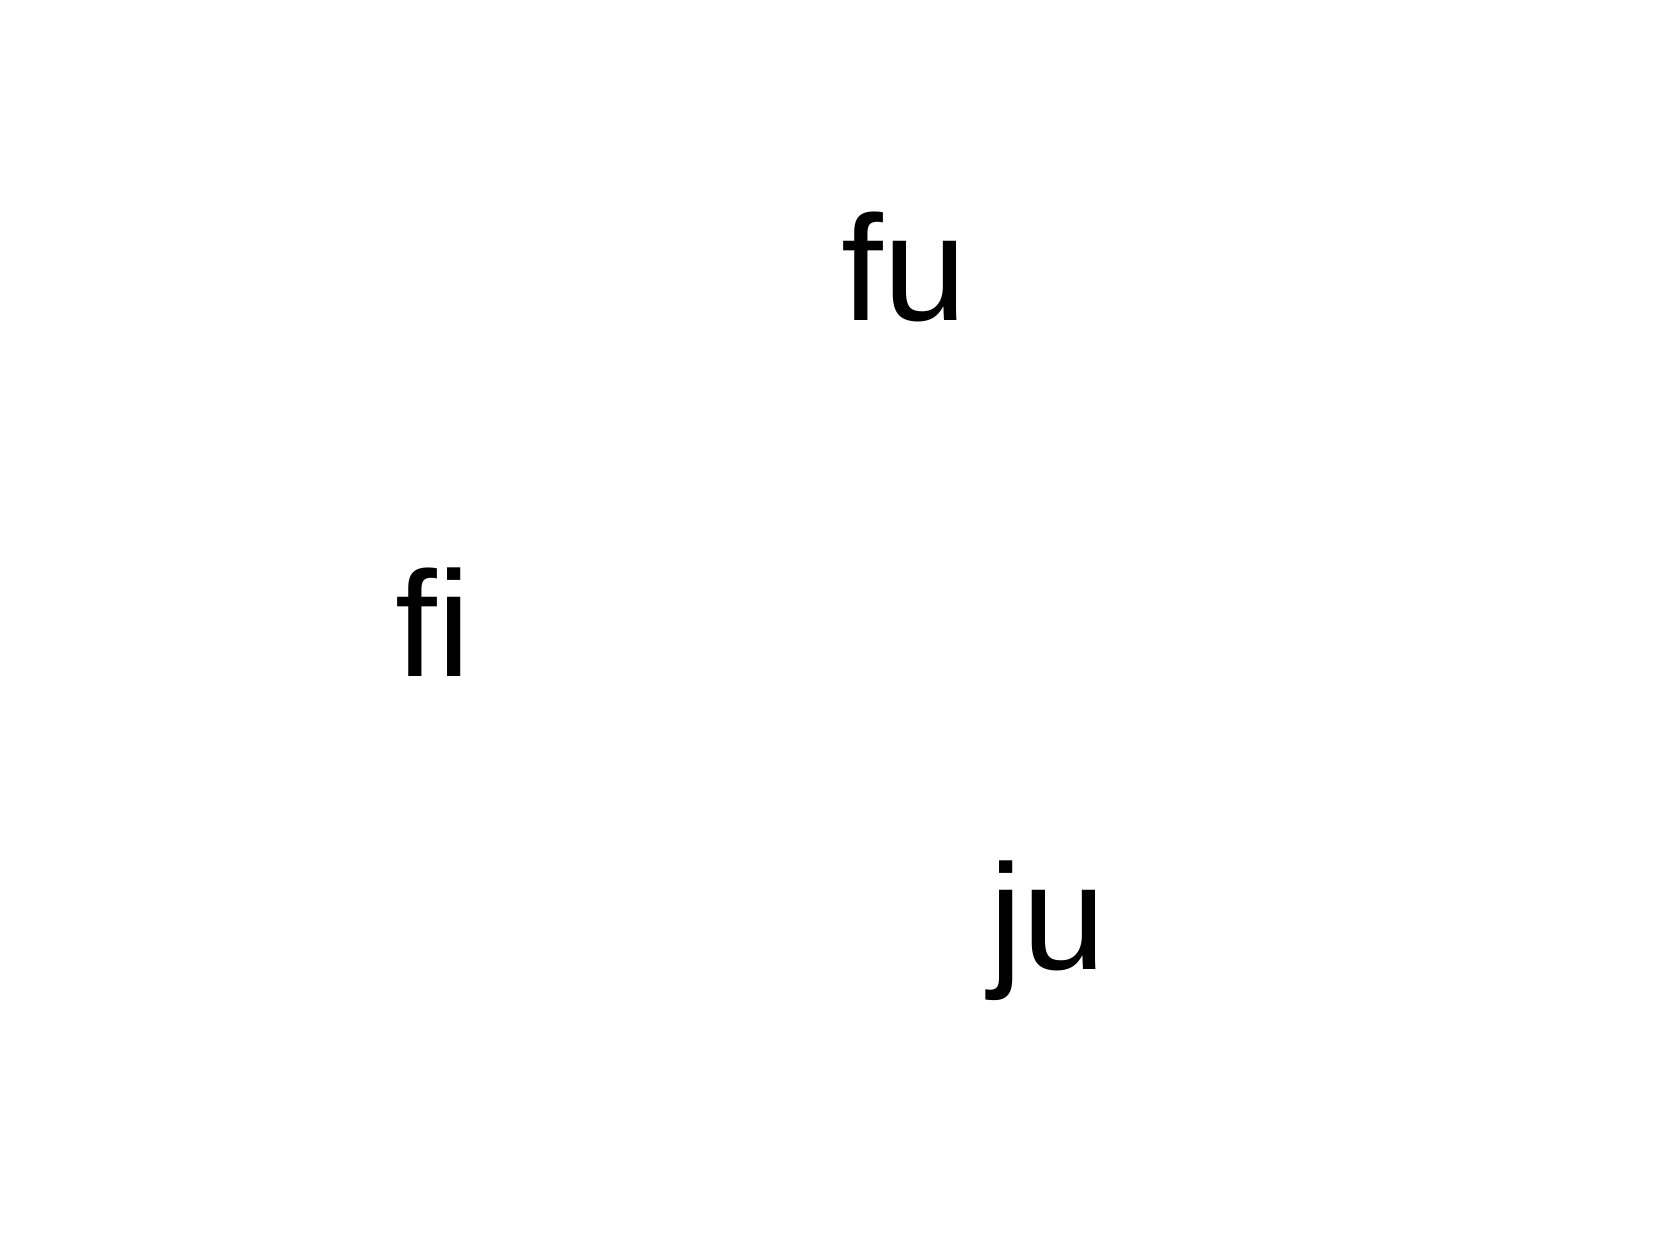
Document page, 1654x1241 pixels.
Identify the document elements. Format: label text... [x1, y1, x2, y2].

text_box fu [826, 177, 1211, 360]
text_box fi [380, 533, 1279, 717]
text_box ju [974, 826, 1300, 1010]
